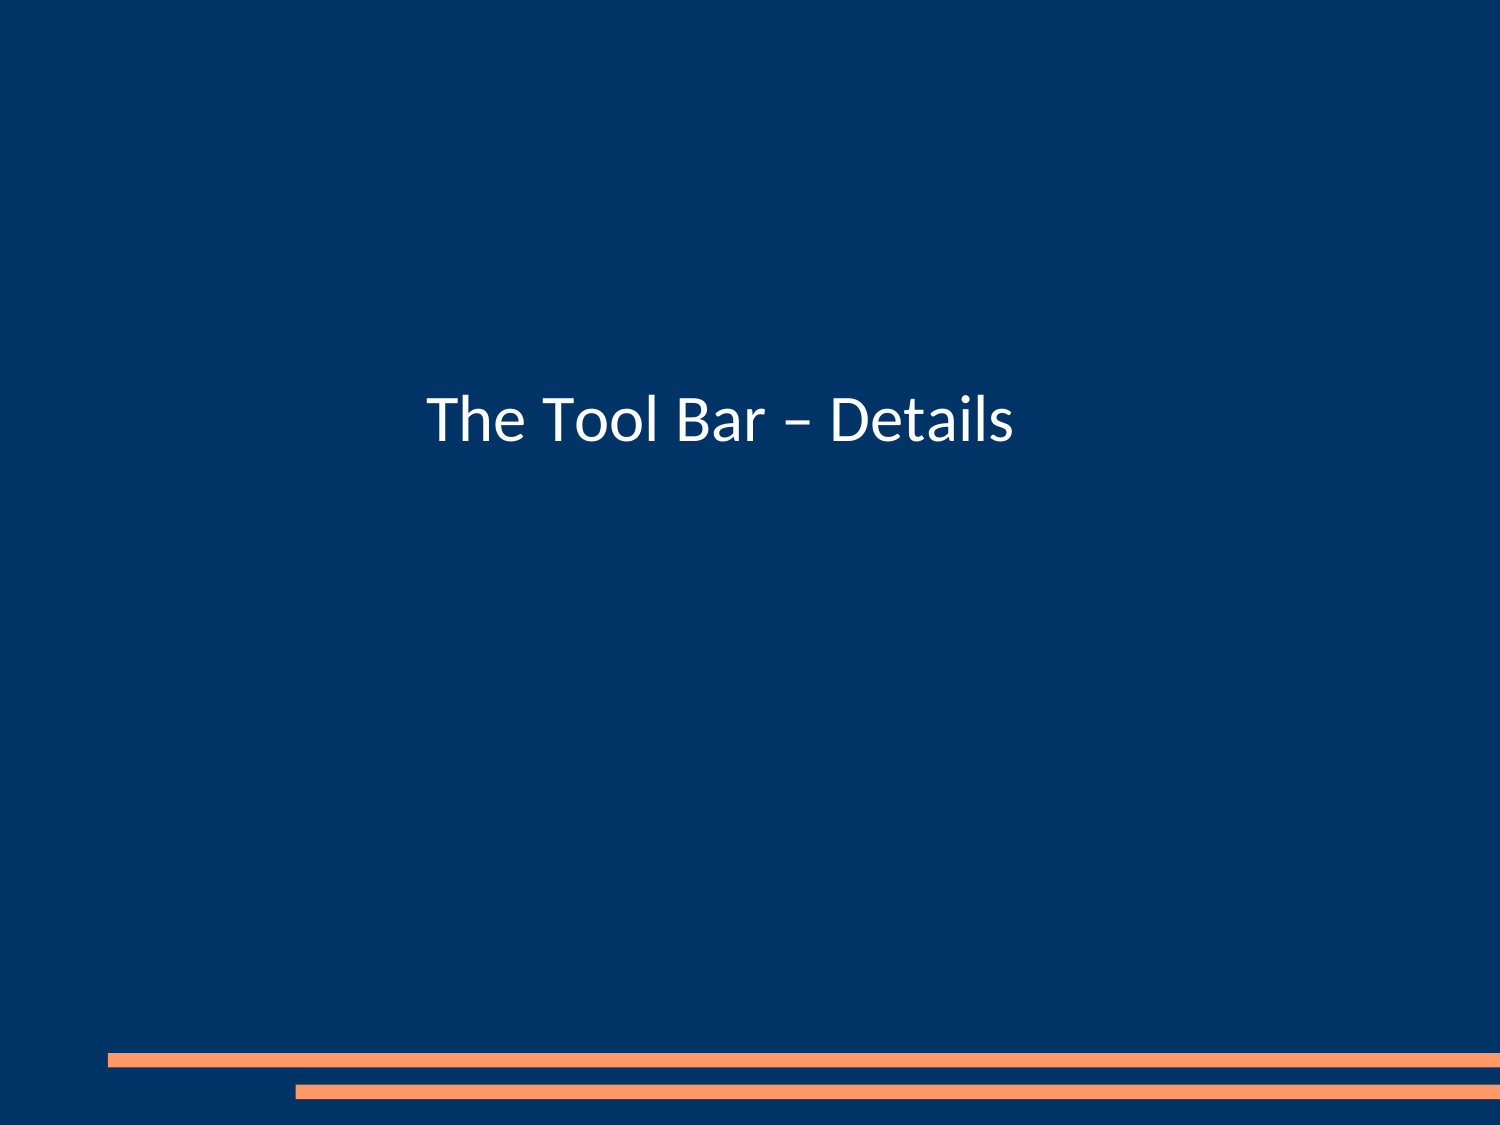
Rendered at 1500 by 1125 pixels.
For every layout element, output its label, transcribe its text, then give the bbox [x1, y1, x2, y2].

title The Tool Bar – Details [83, 367, 1359, 591]
